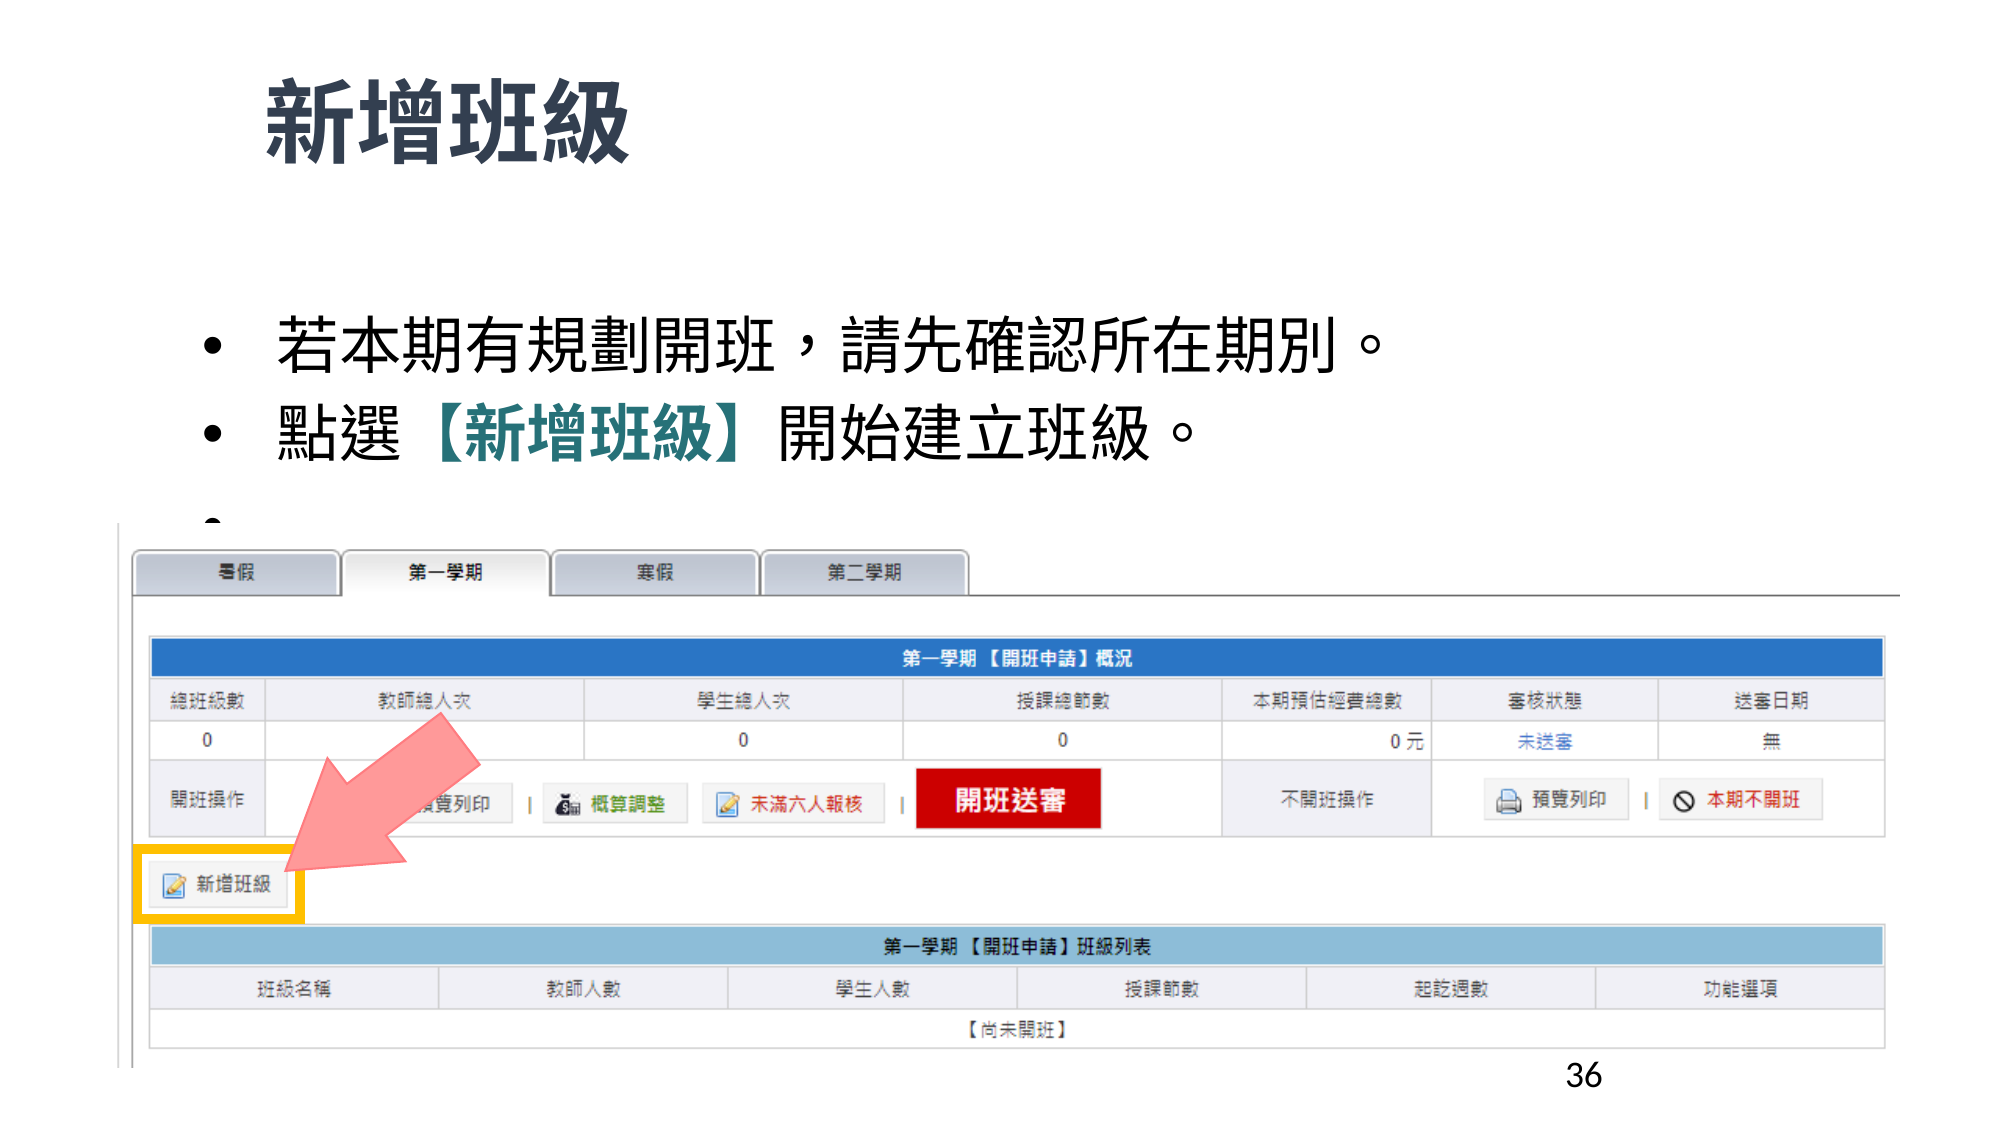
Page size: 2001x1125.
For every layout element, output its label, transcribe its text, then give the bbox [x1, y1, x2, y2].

text_box 新增班級 [250, 58, 647, 183]
text_box [285, 713, 480, 871]
picture [113, 523, 1900, 1068]
text_box [1550, 1042, 2000, 1103]
subtitle 若本期有規劃開班，請先確認所在期別。 點選【新增班級】開始建立班級。 [186, 306, 1900, 523]
